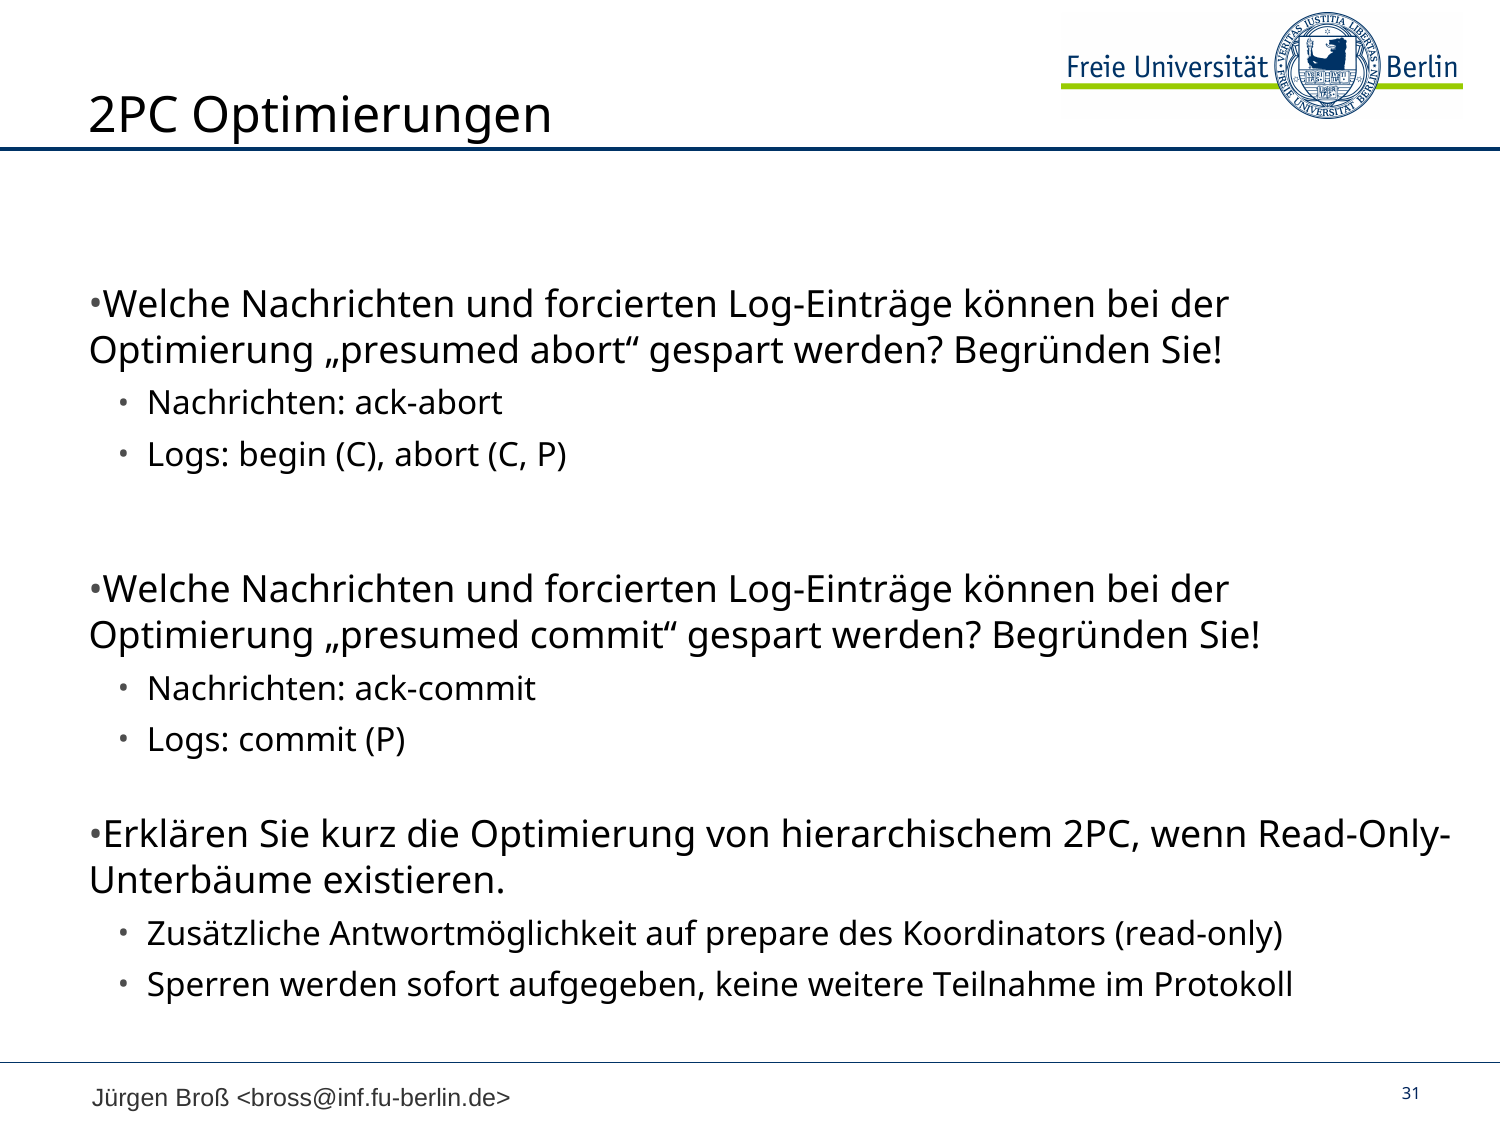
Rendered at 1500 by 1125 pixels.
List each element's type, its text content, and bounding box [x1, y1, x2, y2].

list Welche Nachrichten und forcierten Log-Einträge können bei der Optimierung „presumed abort“ gespart werden? Begründen Sie! Nachrichten: ack-abort Logs: begin (C), abort (C, P) Welche Nachrichten und forcierten Log-Einträge können bei der Optimierung „presumed commit“ gespart werden? Begründen Sie! Nachrichten: ack-commit Logs: commit (P) Erklären Sie kurz die Optimierung von hierarchischem 2PC, wenn Read-Only-Unterbäume existieren. Zusätzliche Antwortmöglichkeit auf prepare des Koordinators (read-only) Sperren werden sofort aufgegeben, keine weitere Teilnahme im Protokoll [88, 278, 1459, 1022]
picture [1061, 12, 1463, 119]
title 2PC Optimierungen [88, 54, 1275, 143]
